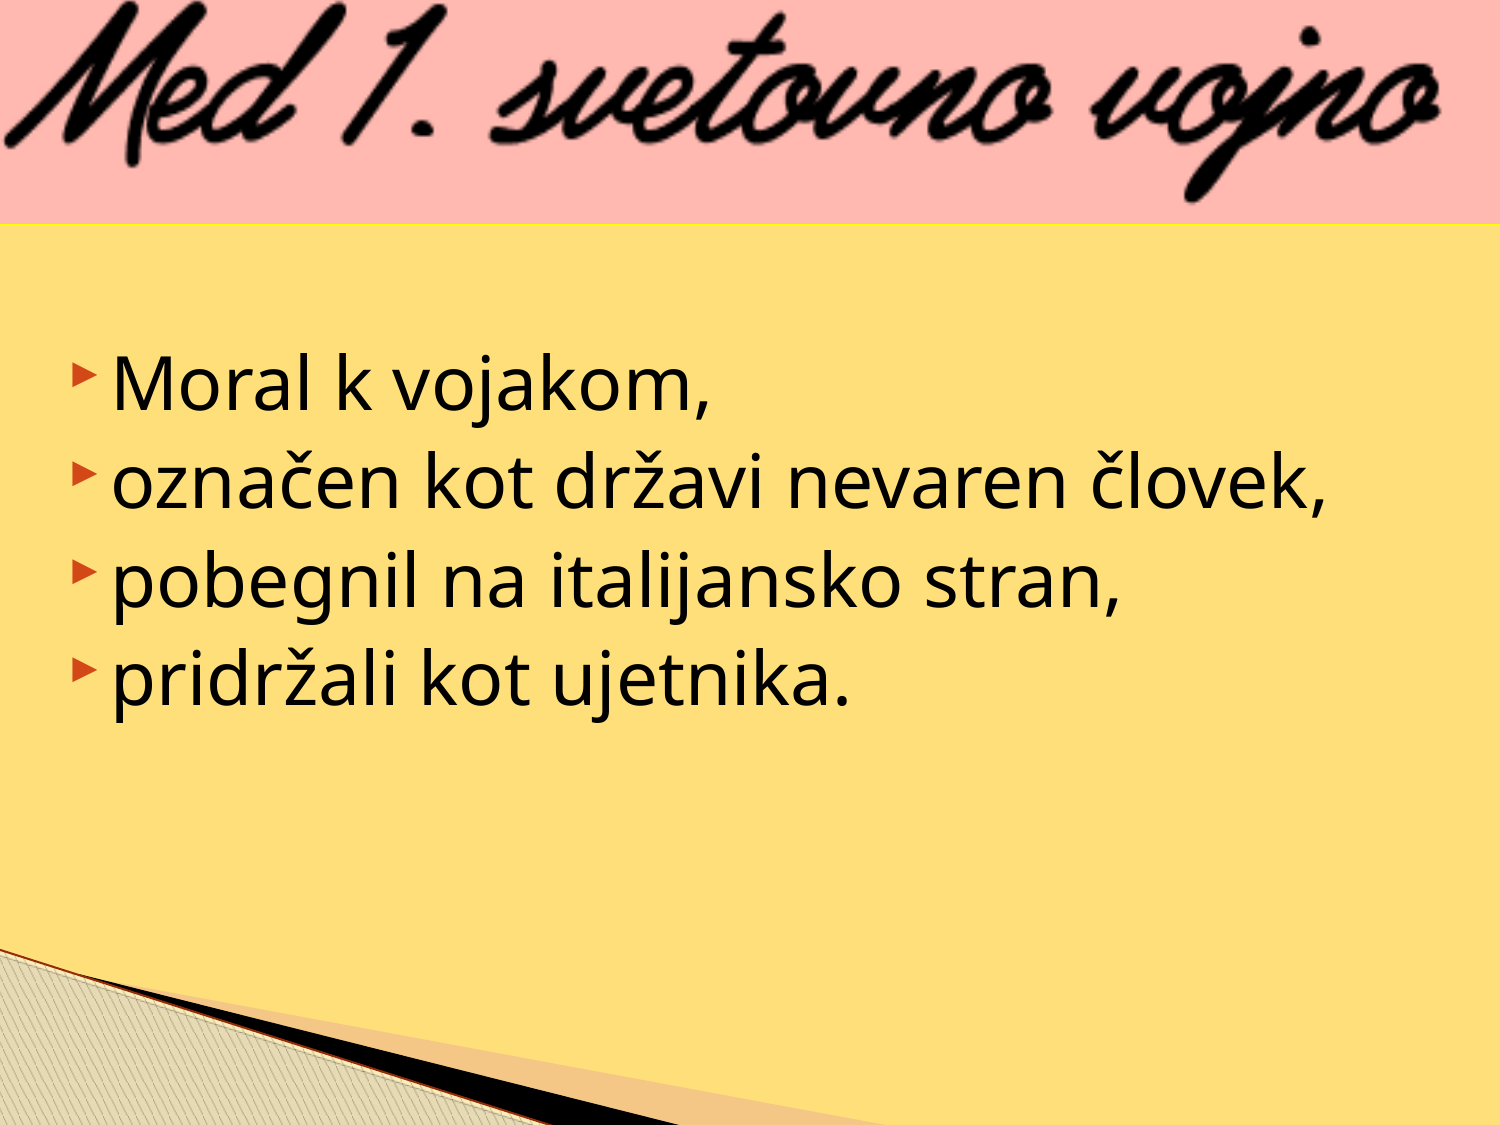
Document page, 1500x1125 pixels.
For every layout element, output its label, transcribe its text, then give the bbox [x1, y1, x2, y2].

picture [0, 0, 1500, 225]
list Moral k vojakom, označen kot državi nevaren človek, pobegnil na italijansko stran, pridržali kot ujetnika. [35, 328, 1454, 1071]
